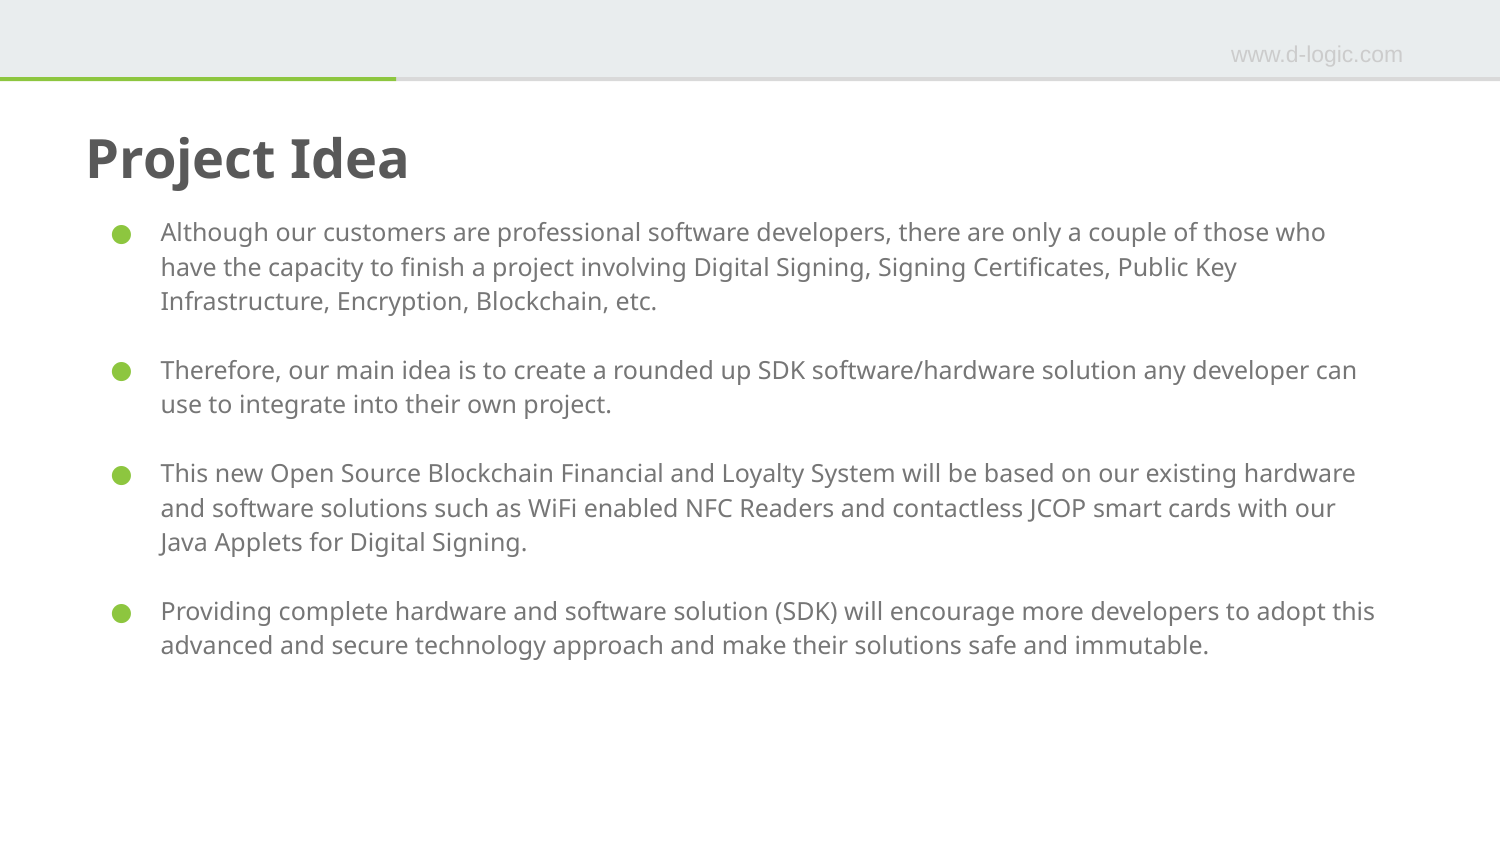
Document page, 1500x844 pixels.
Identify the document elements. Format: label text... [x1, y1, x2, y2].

list Although our customers are professional software developers, there are only a couple of those who have the capacity to finish a project involving Digital Signing, Signing Certificates, Public Key Infrastructure, Encryption, Blockchain, etc. Therefore, our main idea is to create a rounded up SDK software/hardware solution any developer can use to integrate into their own project. This new Open Source Blockchain Financial and Loyalty System will be based on our existing hardware and software solutions such as WiFi enabled NFC Readers and contactless JCOP smart cards with our Java Applets for Digital Signing. Providing complete hardware and software solution (SDK) will encourage more developers to adopt this advanced and secure technology approach and make their solutions safe and immutable. [70, 197, 1405, 766]
title Project Idea [70, 109, 1324, 197]
text_box [0, 77, 1500, 82]
